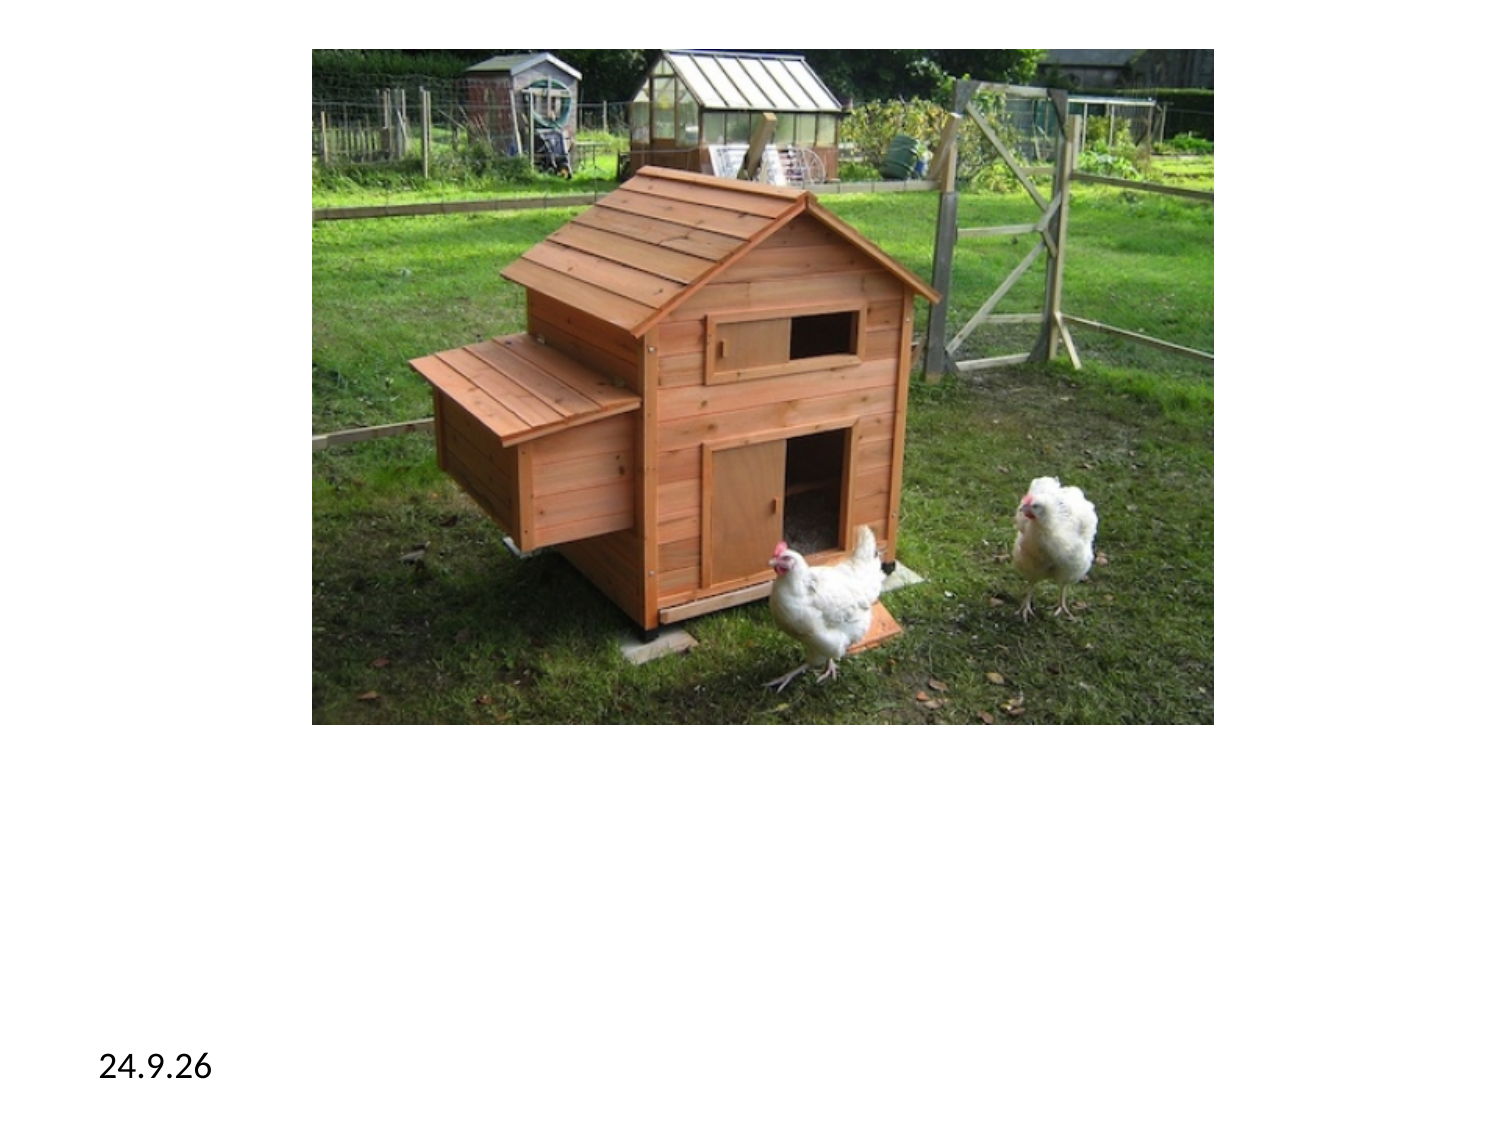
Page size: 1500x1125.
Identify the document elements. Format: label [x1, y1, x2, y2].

title [75, 45, 1425, 1063]
picture [312, 49, 1214, 725]
